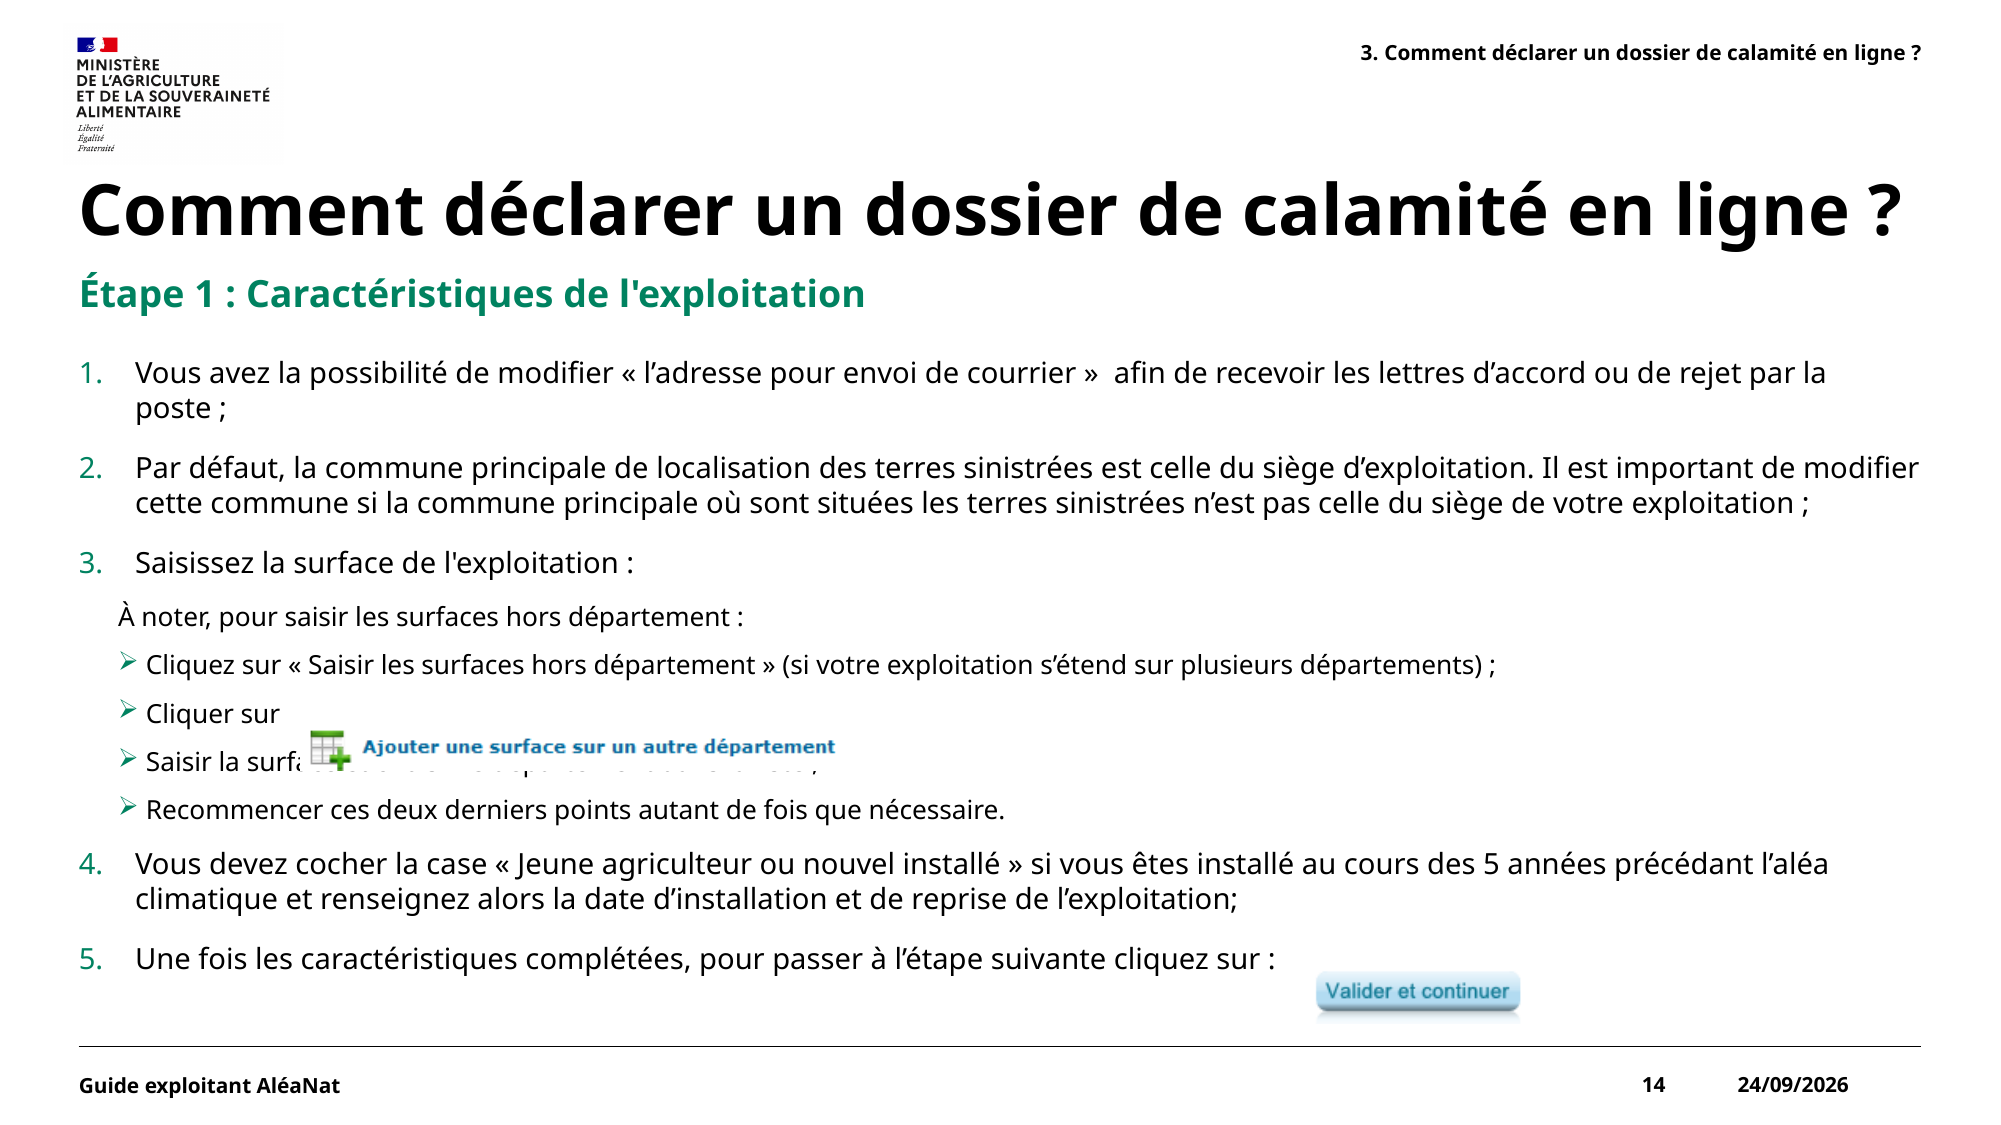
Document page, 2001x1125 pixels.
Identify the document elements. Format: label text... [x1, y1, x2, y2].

footer Guide exploitant AléaNat [78, 1046, 1371, 1125]
list Étape 1 : Caractéristiques de l'exploitation [78, 270, 1922, 344]
picture [300, 723, 840, 771]
title Comment déclarer un dossier de calamité en ligne ? [78, 165, 1922, 260]
list Comment déclarer un dossier de calamité en ligne ? [724, 39, 1922, 119]
picture [63, 23, 284, 165]
list Vous avez la possibilité de modifier « l’adresse pour envoi de courrier » afin de recevoir les lettres d’accord ou de rejet par la poste ; Par défaut, la commune principale de localisation des terres sinistrées est celle du siège d’exploitation. Il est important de modifier cette commune si la commune principale où sont situées les terres sinistrées n’est pas celle du siège de votre exploitation ; Saisissez la surface de l'exploitation : À noter, pour saisir les surfaces hors département : Cliquez sur « Saisir les surfaces hors département » (si votre exploitation s’étend sur plusieurs départements) ; Cliquer sur Saisir la surface et choisir le département dans la liste ; Recommencer ces deux derniers points autant de fois que nécessaire. Vous devez cocher la case « Jeune agriculteur ou nouvel installé » si vous êtes installé au cours des 5 années précédant l’aléa climatique et renseignez alors la date d’installation et de reprise de l’exploitation; Une fois les caractéristiques complétées, pour passer à l’étape suivante cliquez sur : [78, 354, 1922, 1034]
picture [1307, 962, 1530, 1024]
